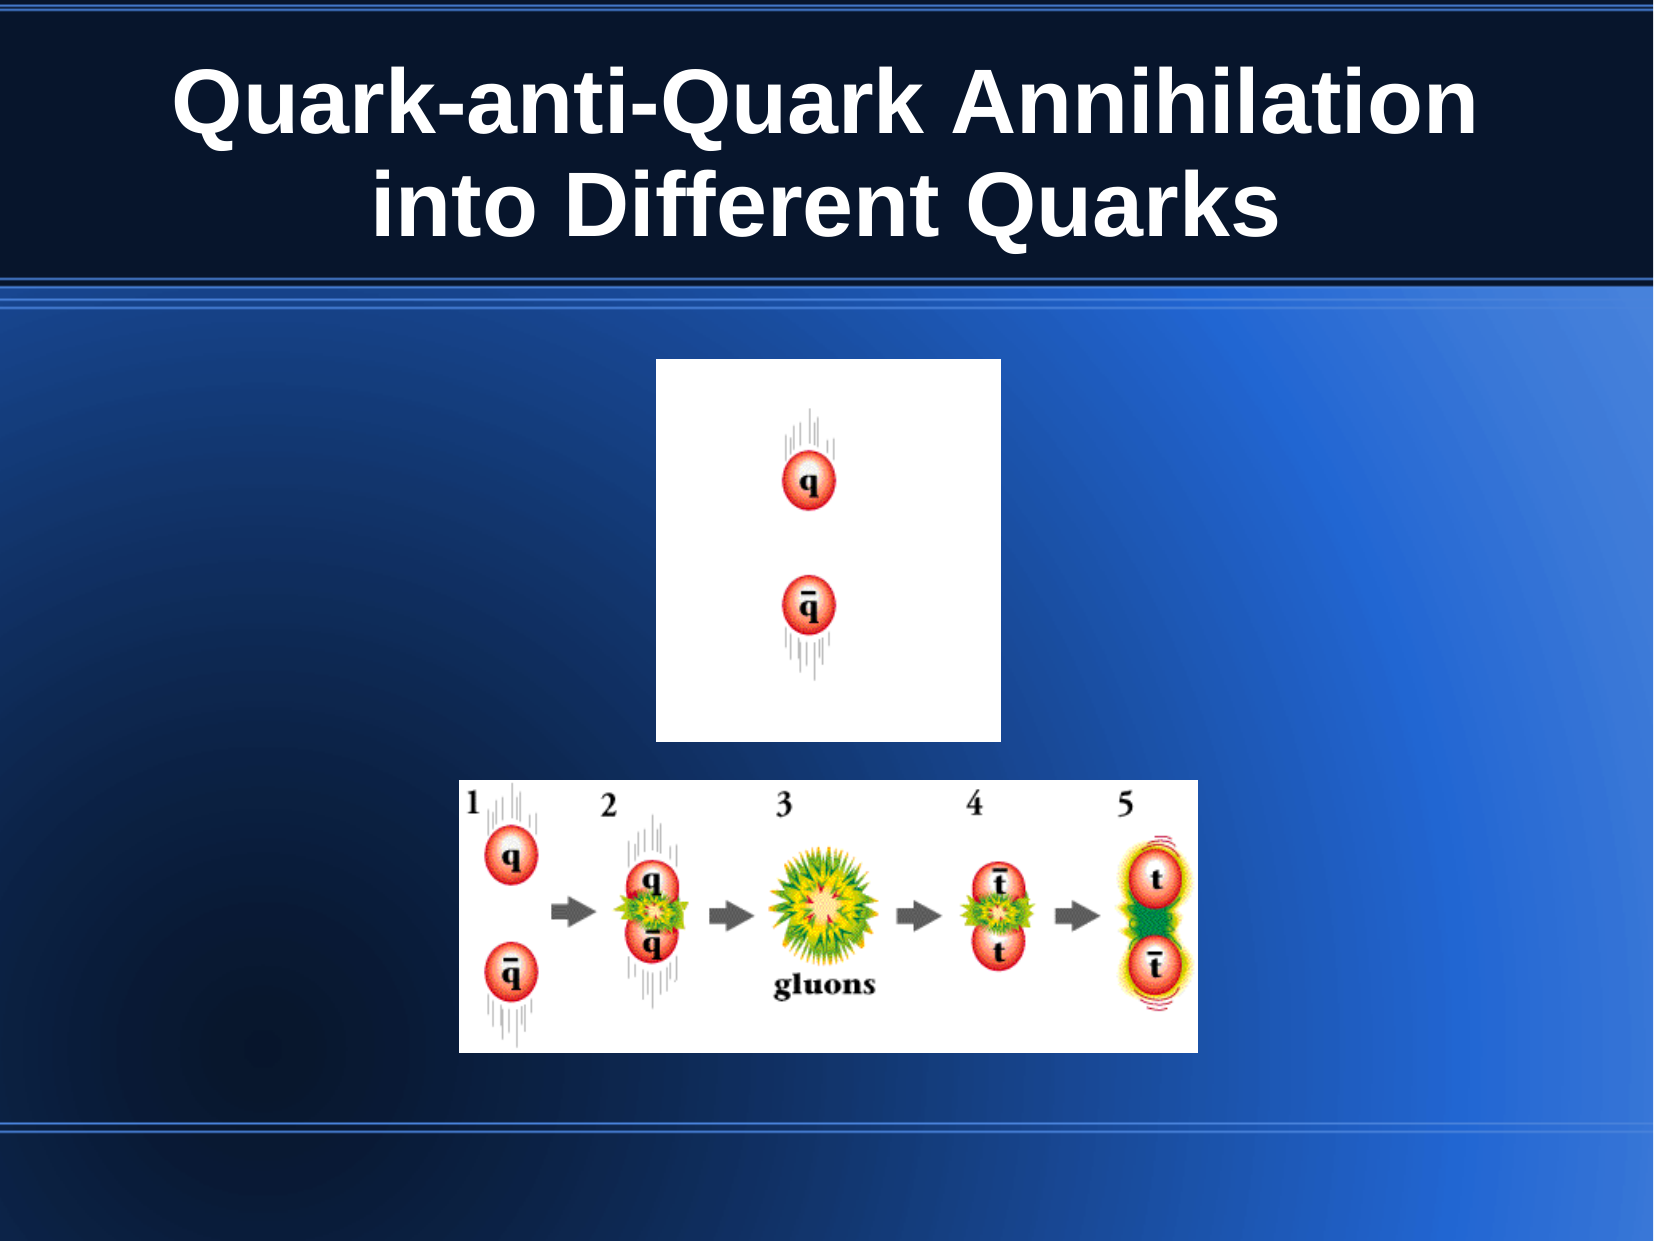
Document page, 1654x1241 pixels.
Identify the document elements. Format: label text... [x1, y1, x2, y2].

title Quark-anti-Quark Annihilation into Different Quarks [82, 49, 1571, 257]
picture [0, 0, 1654, 1241]
